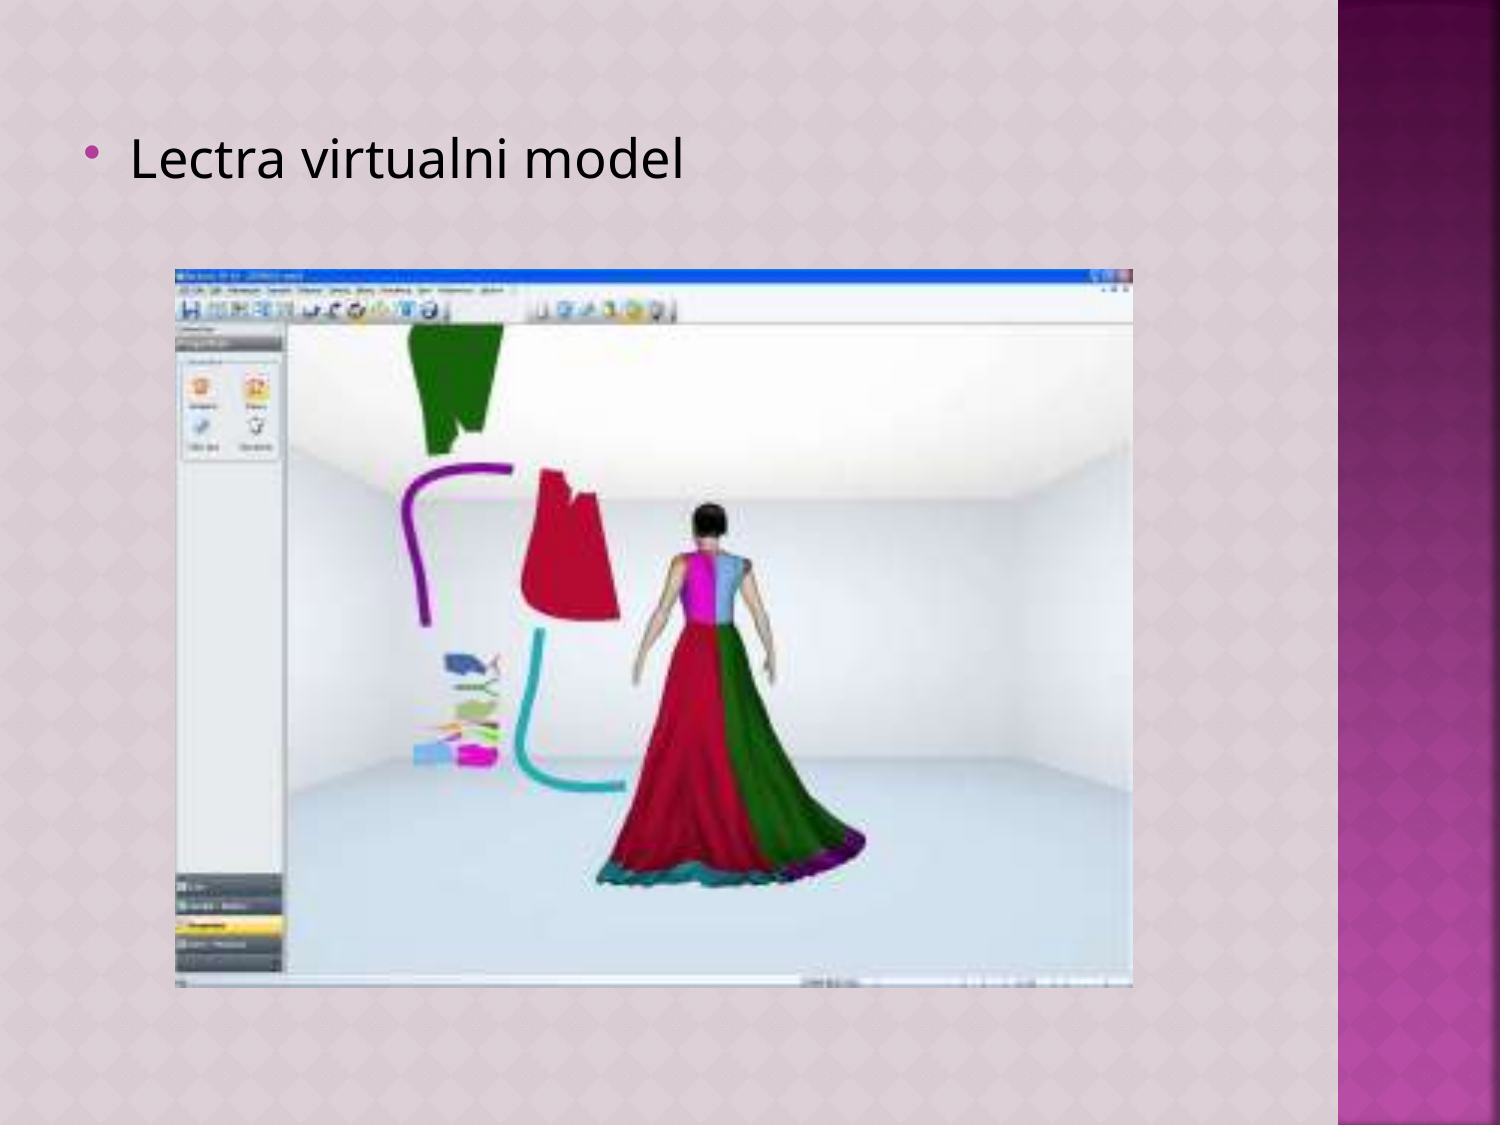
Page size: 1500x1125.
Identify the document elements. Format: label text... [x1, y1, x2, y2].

list Lectra virtualni model [70, 117, 1258, 913]
picture [0, 0, 1500, 1125]
